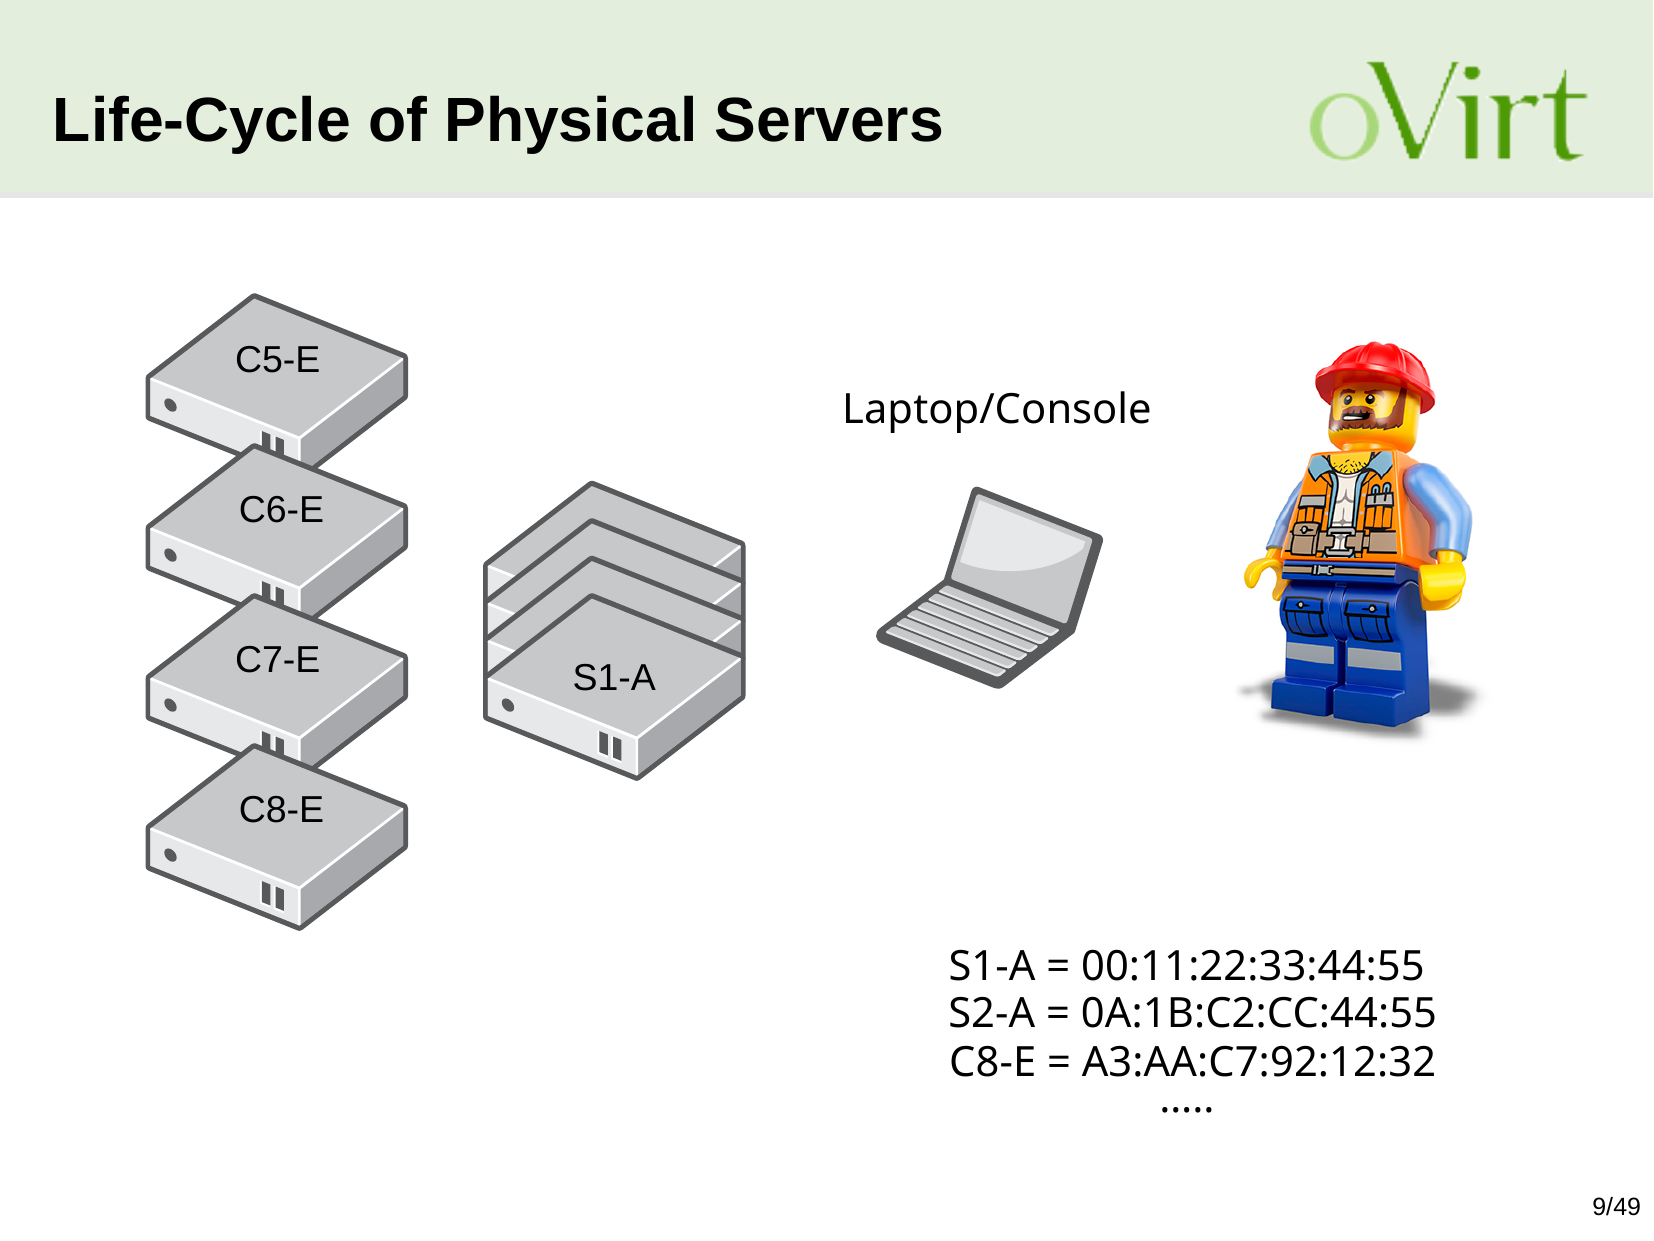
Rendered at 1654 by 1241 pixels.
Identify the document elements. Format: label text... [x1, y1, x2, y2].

text_box C8-E [224, 780, 340, 838]
text_box C5-E [220, 330, 336, 388]
text_box S2-A = 0A:1B:C2:CC:44:55 [847, 977, 1539, 1027]
text_box C7-E [220, 630, 336, 688]
text_box C8-E = A3:AA:C7:92:12:32 [847, 1027, 1539, 1093]
picture [145, 293, 409, 931]
text_box S1-A = 00:11:22:33:44:55 [841, 930, 1534, 997]
text_box Laptop/Console [801, 374, 1193, 440]
picture [1289, 36, 1613, 181]
picture [876, 486, 1104, 689]
title Life-Cycle of Physical Servers [52, 14, 1330, 154]
text_box ….. [841, 1063, 1534, 1129]
text_box C6-E [224, 480, 340, 538]
picture [483, 480, 746, 781]
picture [1195, 330, 1530, 754]
text_box S1-A [558, 649, 671, 707]
